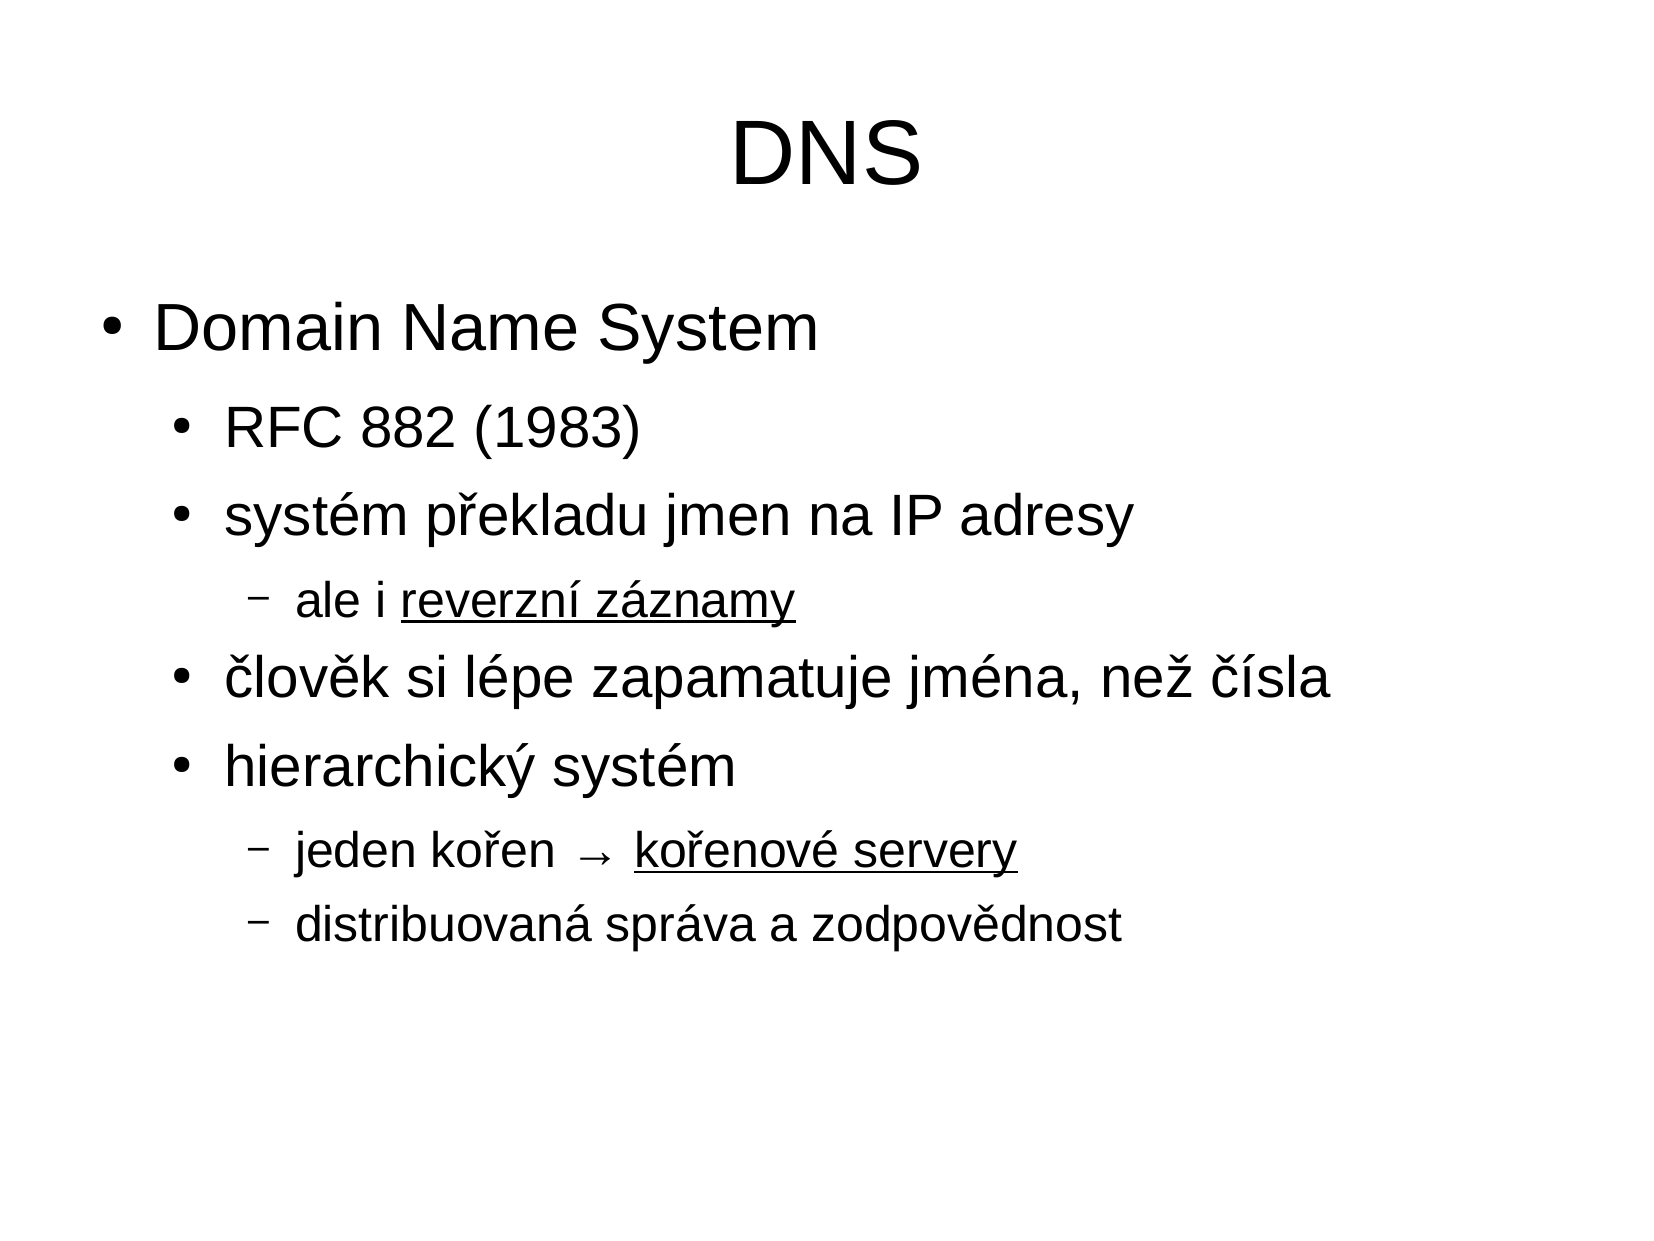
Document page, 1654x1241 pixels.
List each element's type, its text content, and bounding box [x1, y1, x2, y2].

title DNS [82, 49, 1571, 257]
list Domain Name System RFC 882 (1983) systém překladu jmen na IP adresy ale i reverzní záznamy člověk si lépe zapamatuje jména, než čísla hierarchický systém jeden kořen → kořenové servery distribuovaná správa a zodpovědnost [82, 290, 1571, 1010]
